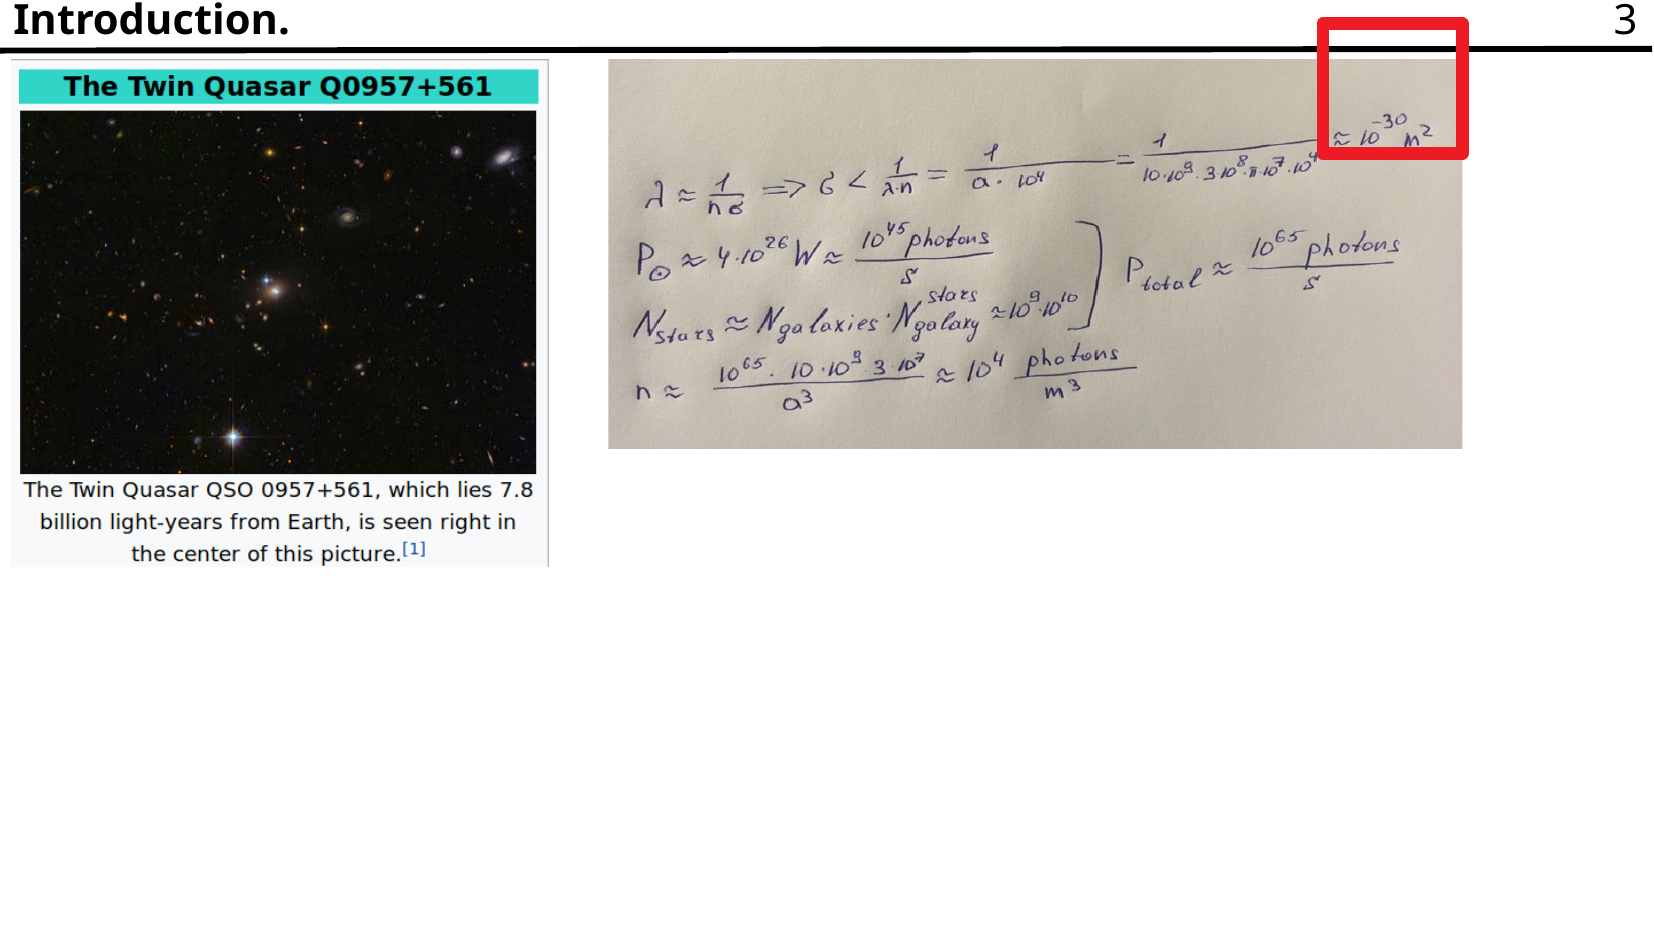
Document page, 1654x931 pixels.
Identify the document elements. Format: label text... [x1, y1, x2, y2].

text_box 3 [1598, 0, 1654, 54]
picture [11, 59, 550, 567]
text_box Introduction. [0, 0, 1310, 47]
text_box Introduction. [0, 53, 1310, 59]
picture [608, 59, 1463, 449]
picture [1329, 59, 1456, 147]
